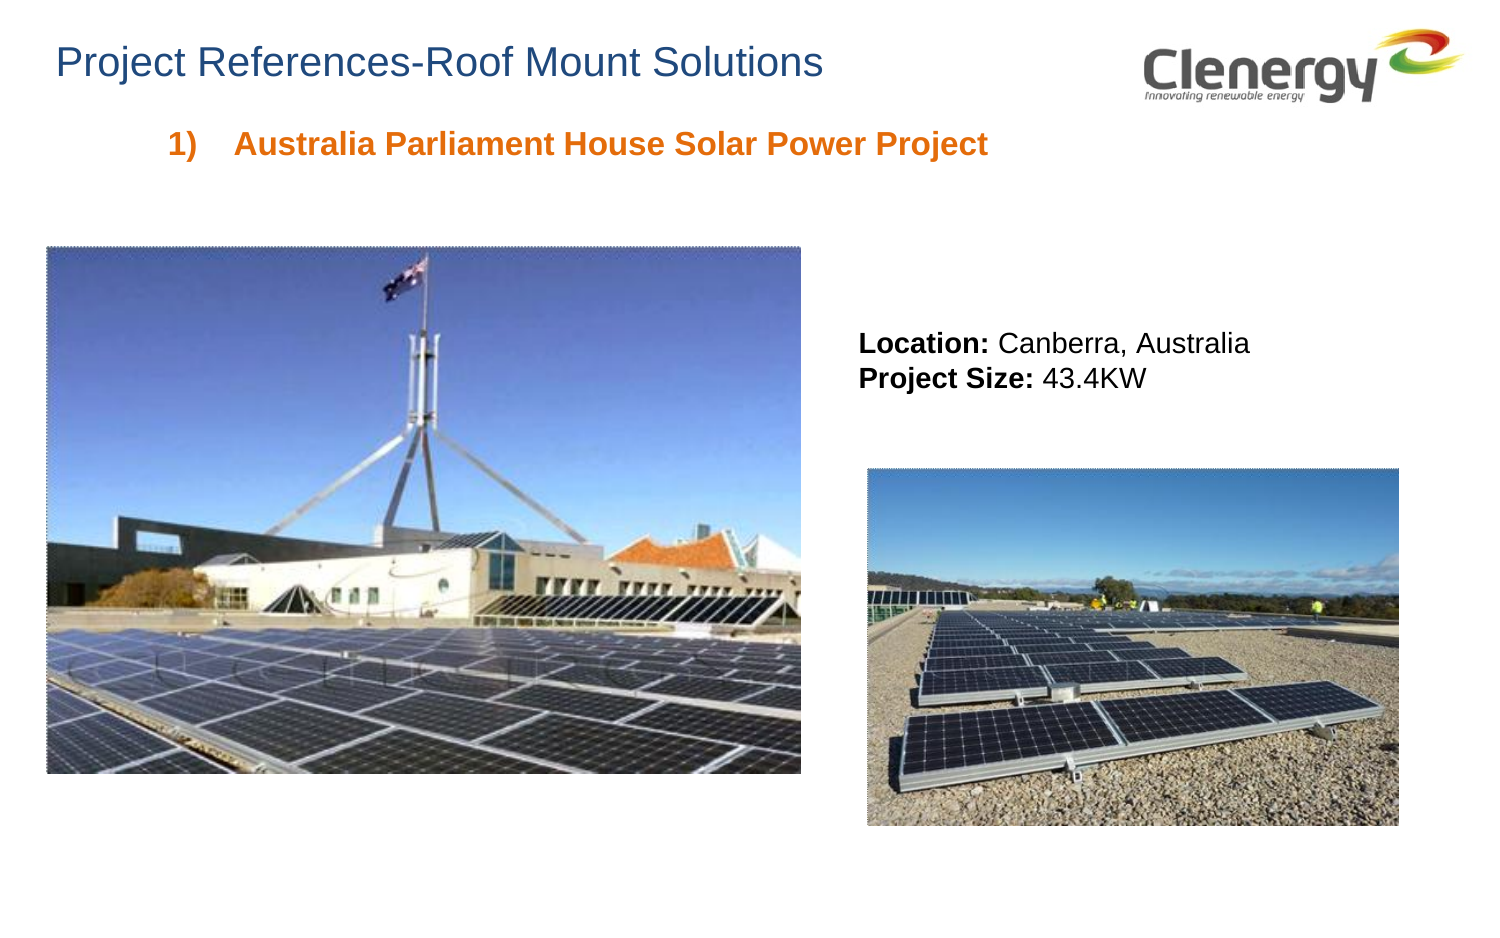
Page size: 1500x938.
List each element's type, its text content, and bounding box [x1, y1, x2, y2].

picture [867, 468, 1399, 826]
text_box Location: Canberra, Australia Project Size: 43.4KW [843, 316, 1395, 402]
list Australia Parliament House Solar Power Project [152, 114, 1412, 282]
picture [1109, 0, 1500, 132]
picture [46, 246, 801, 774]
text_box Project References-Roof Mount Solutions [40, 23, 1385, 96]
